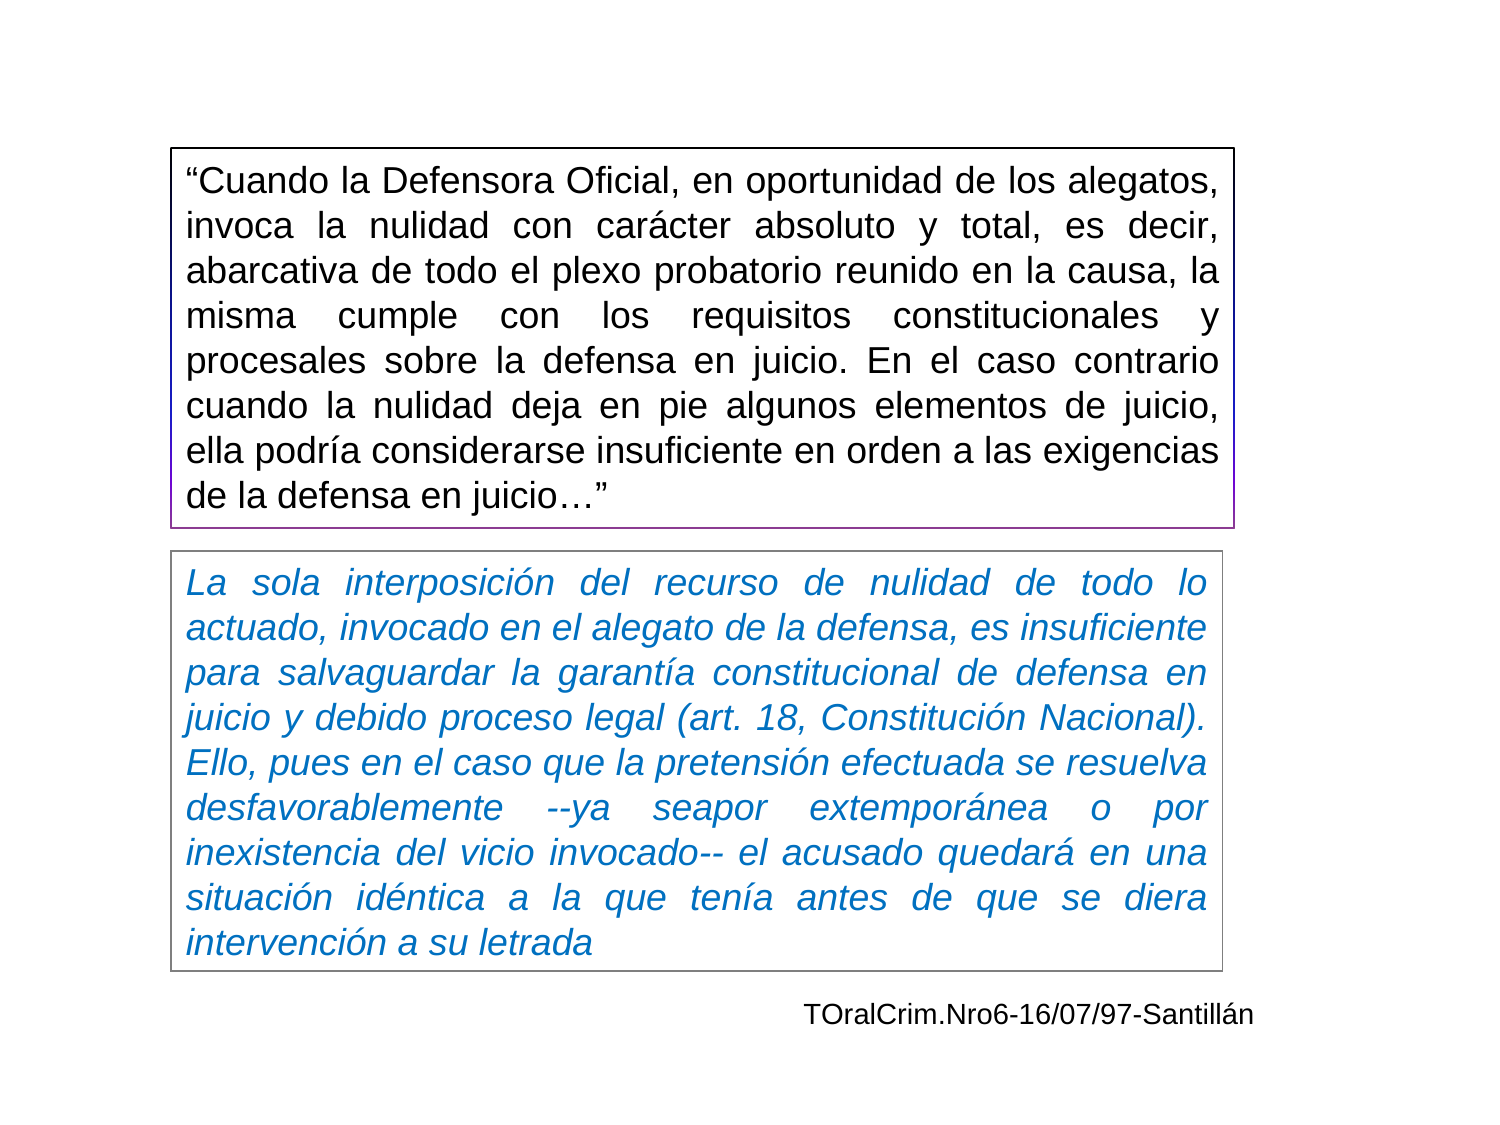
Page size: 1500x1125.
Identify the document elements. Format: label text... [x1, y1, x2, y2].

text_box TOralCrim.Nro6-16/07/97-Santillán [442, 987, 1270, 1039]
text_box La sola interposición del recurso de nulidad de todo lo actuado, invocado en el alegato de la defensa, es insuficiente para salvaguardar la garantía constitucional de defensa en juicio y debido proceso legal (art. 18, Constitución Nacional). Ello, pues en el caso que la pretensión efectuada se resuelva desfavorablemente --ya seapor extemporánea o por inexistencia del vicio invocado-- el acusado quedará en una situación idéntica a la que tenía antes de que se diera intervención a su letrada [171, 550, 1223, 972]
text_box “Cuando la Defensora Oficial, en oportunidad de los alegatos, invoca la nulidad con carácter absoluto y total, es decir, abarcativa de todo el plexo probatorio reunido en la causa, la misma cumple con los requisitos constitucionales y procesales sobre la defensa en juicio. En el caso contrario cuando la nulidad deja en pie algunos elementos de juicio, ella podría considerarse insuficiente en orden a las exigencias de la defensa en juicio…” [171, 148, 1235, 525]
picture [170, 147, 1235, 529]
